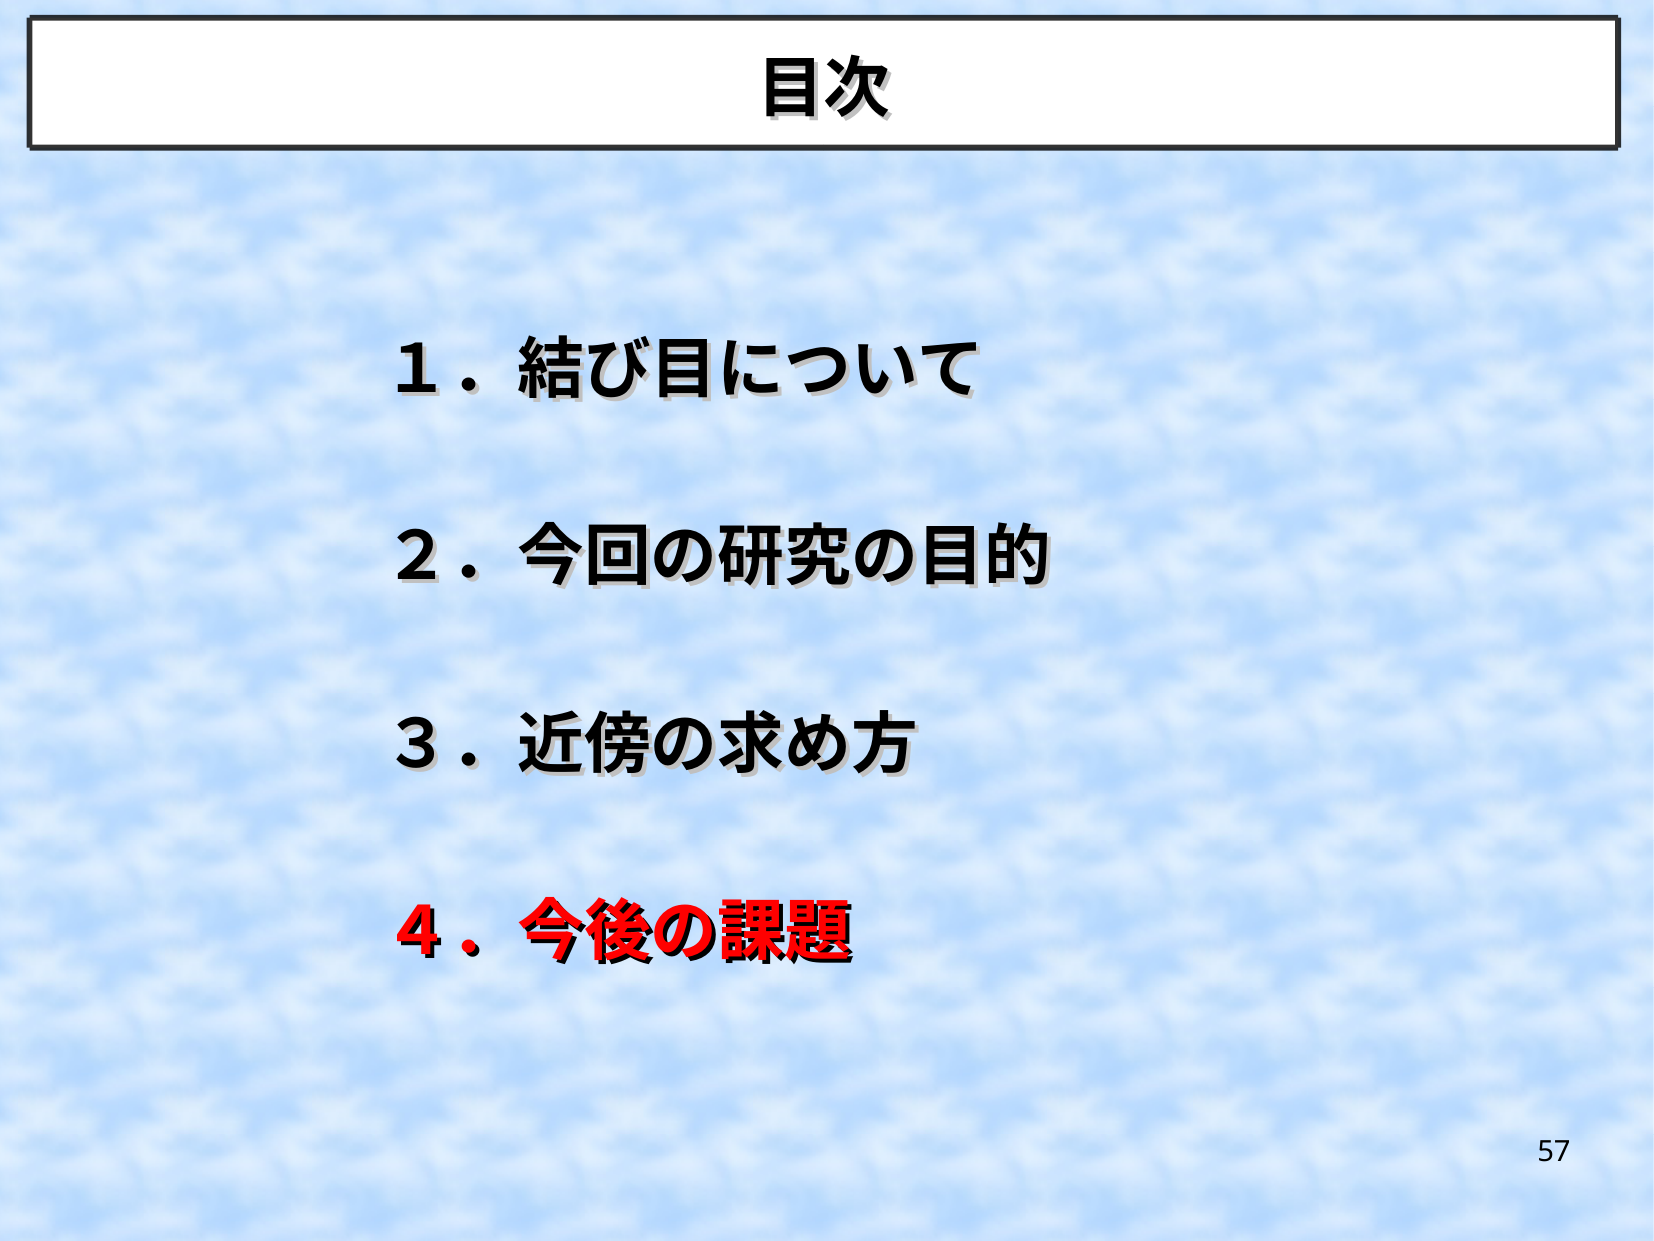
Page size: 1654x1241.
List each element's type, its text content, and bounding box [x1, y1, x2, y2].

text_box 目次 [29, 17, 1619, 148]
text_box １．結び目について ２．今回の研究の目的 ３．近傍の求め方 ４．今後の課題 [369, 307, 1285, 883]
picture [0, 0, 1654, 1241]
